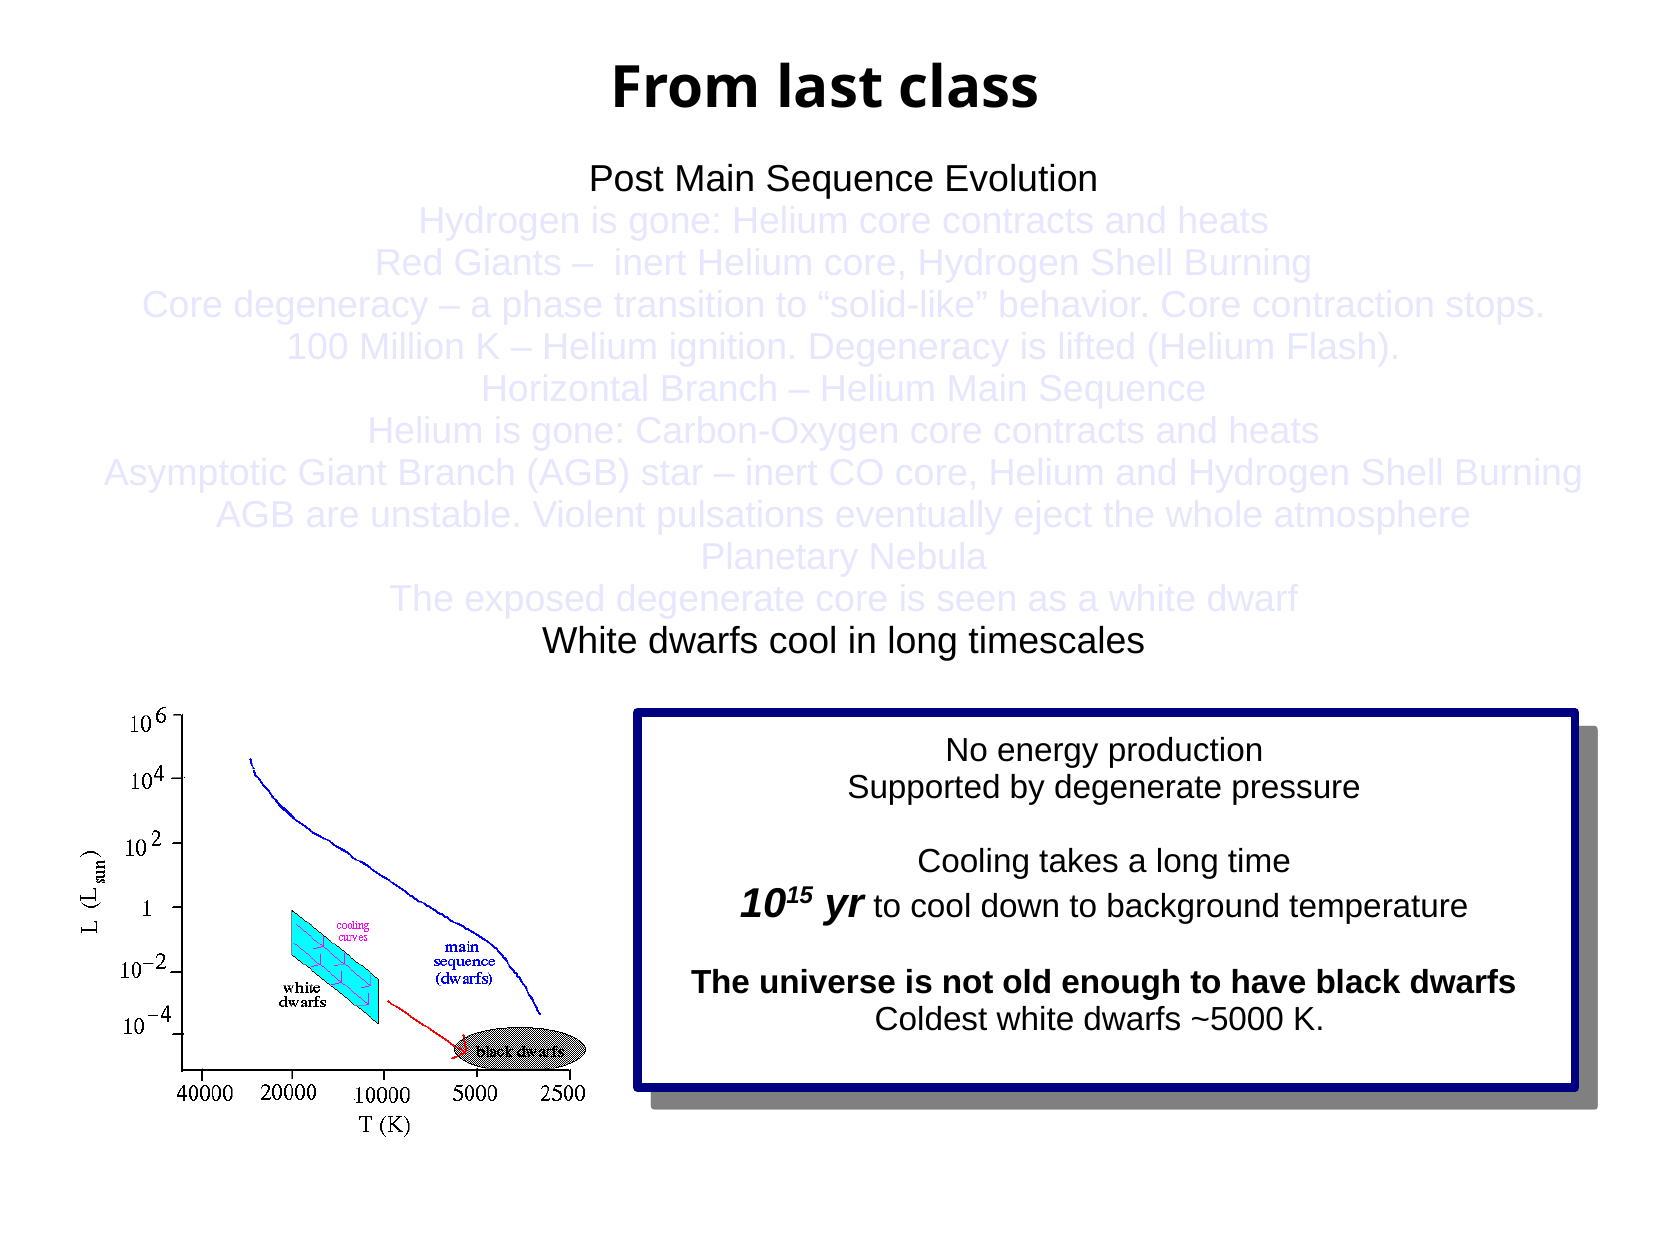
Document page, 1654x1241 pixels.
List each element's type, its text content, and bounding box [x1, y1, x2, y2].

text_box [637, 712, 1576, 1088]
text_box No energy production Supported by degenerate pressure Cooling takes a long time 1015 yr to cool down to background temperature The universe is not old enough to have black dwarfs Coldest white dwarfs ~5000 K. [671, 724, 1538, 1082]
picture [75, 674, 646, 1151]
text_box From last class [0, 38, 1651, 135]
text_box Post Main Sequence Evolution Hydrogen is gone: Helium core contracts and heats Red Giants – inert Helium core, Hydrogen Shell Burning Core degeneracy – a phase transition to “solid-like” behavior. Core contraction stops. 100 Million K – Helium ignition. Degeneracy is lifted (Helium Flash). Horizontal Branch – Helium Main Sequence Helium is gone: Carbon-Oxygen core contracts and heats Asymptotic Giant Branch (AGB) star – inert CO core, Helium and Hydrogen Shell Burning AGB are unstable. Violent pulsations eventually eject the whole atmosphere Planetary Nebula The exposed degenerate core is seen as a white dwarf White dwarfs cool in long timescales [75, 150, 1613, 753]
